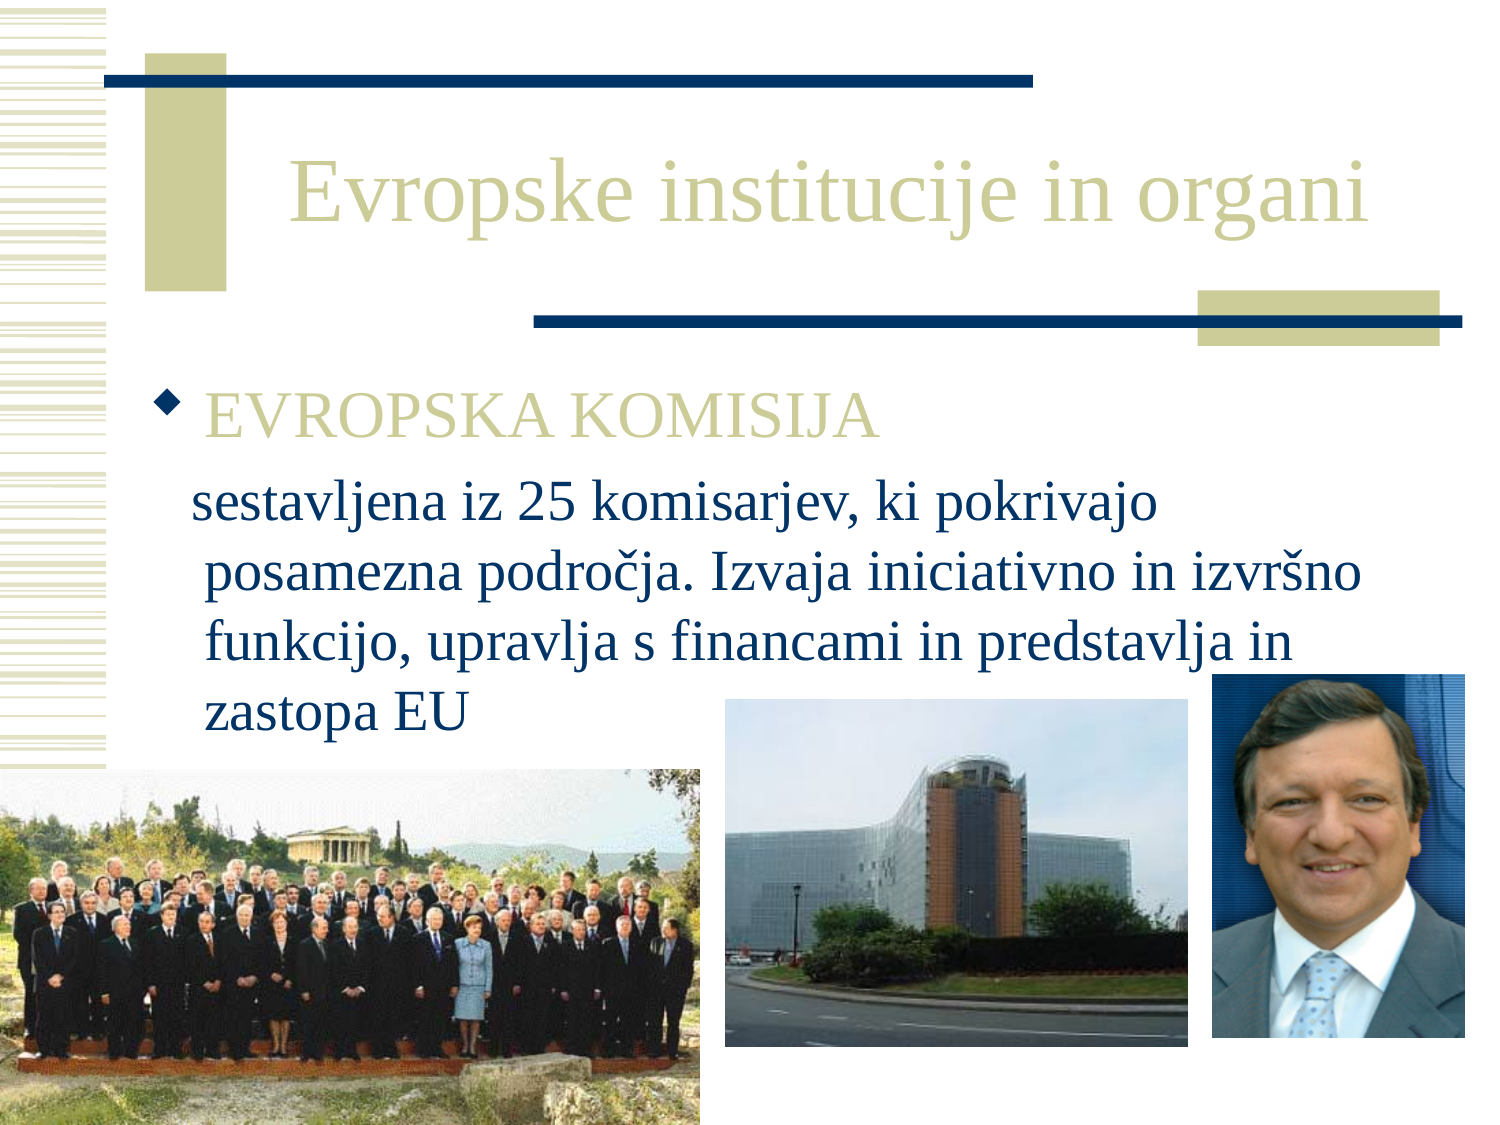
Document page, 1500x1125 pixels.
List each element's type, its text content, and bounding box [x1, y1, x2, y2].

picture [1212, 674, 1465, 1038]
picture [725, 699, 1188, 1047]
list EVROPSKA KOMISIJA sestavljena iz 25 komisarjev, ki pokrivajo posamezna področja. Izvaja iniciativno in izvršno funkcijo, upravlja s financami in predstavlja in zastopa EU [132, 363, 1439, 1000]
picture [0, 769, 700, 1125]
title Evropske institucije in organi [225, 99, 1436, 288]
